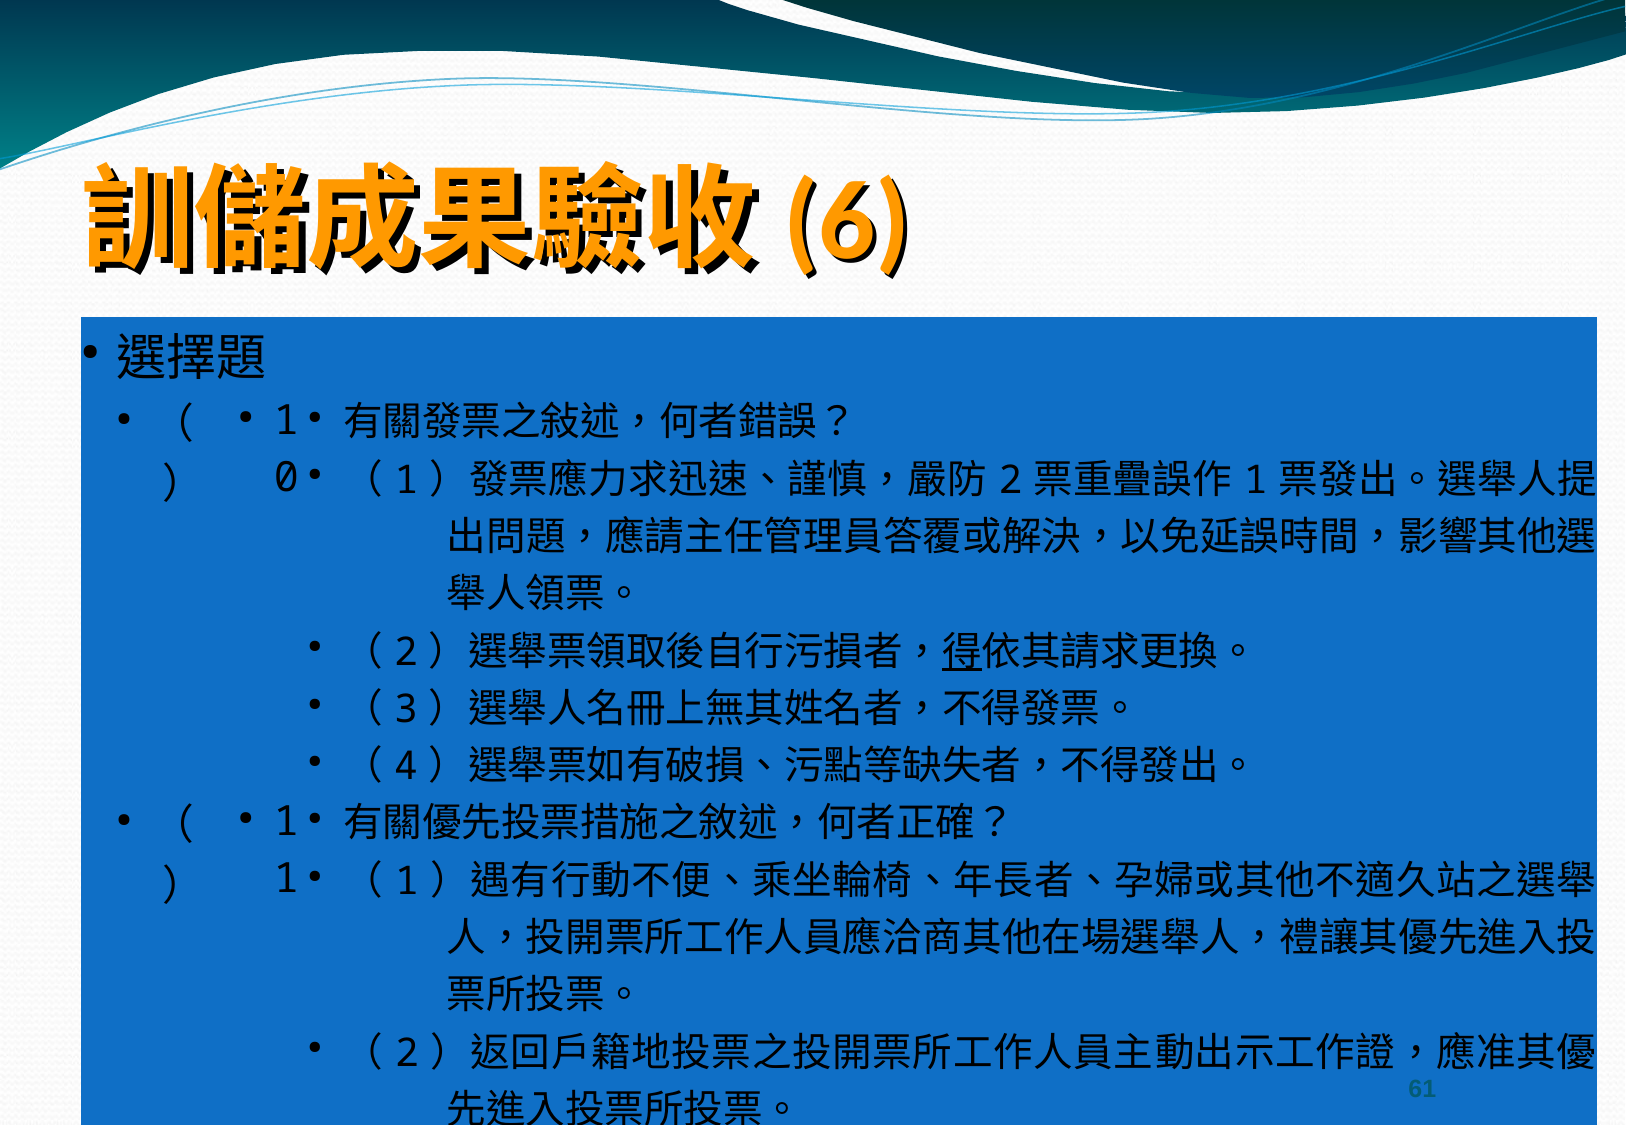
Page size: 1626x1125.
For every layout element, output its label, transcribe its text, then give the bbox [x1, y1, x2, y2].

table_cell （ ） [81, 390, 229, 791]
text_box 61 [1408, 1042, 1544, 1103]
table_cell 有關發票之敍述，何者錯誤？ （1）發票應力求迅速、謹慎，嚴防2票重疊誤作1票發出。選舉人提出問題，應請主任管理員答覆或解決，以免延誤時間，影響其他選舉人領票。 （2）選舉票領取後自行污損者，得依其請求更換。 （3）選舉人名冊上無其姓名者，不得發票。 （4）選舉票如有破損、污點等缺失者，不得發出。 [308, 390, 1597, 791]
table_cell （ ） [81, 791, 229, 1125]
table_cell 10 [229, 390, 308, 791]
table_cell 11 [229, 791, 308, 1125]
table_cell 有關優先投票措施之敘述，何者正確？ （1）遇有行動不便、乘坐輪椅、年長者、孕婦或其他不適久站之選舉人，投開票所工作人員應洽商其他在場選舉人，禮讓其優先進入投票所投票。 （2）返回戶籍地投票之投開票所工作人員主動出示工作證，應准其優先進入投票所投票。 （3）主任管理員應向在場之選舉人說明優先投票措施。 （4）以上皆是。 [308, 791, 1597, 1125]
title 訓儲成果驗收(6) [81, 115, 1544, 304]
table_header 選擇題 [81, 317, 1597, 390]
